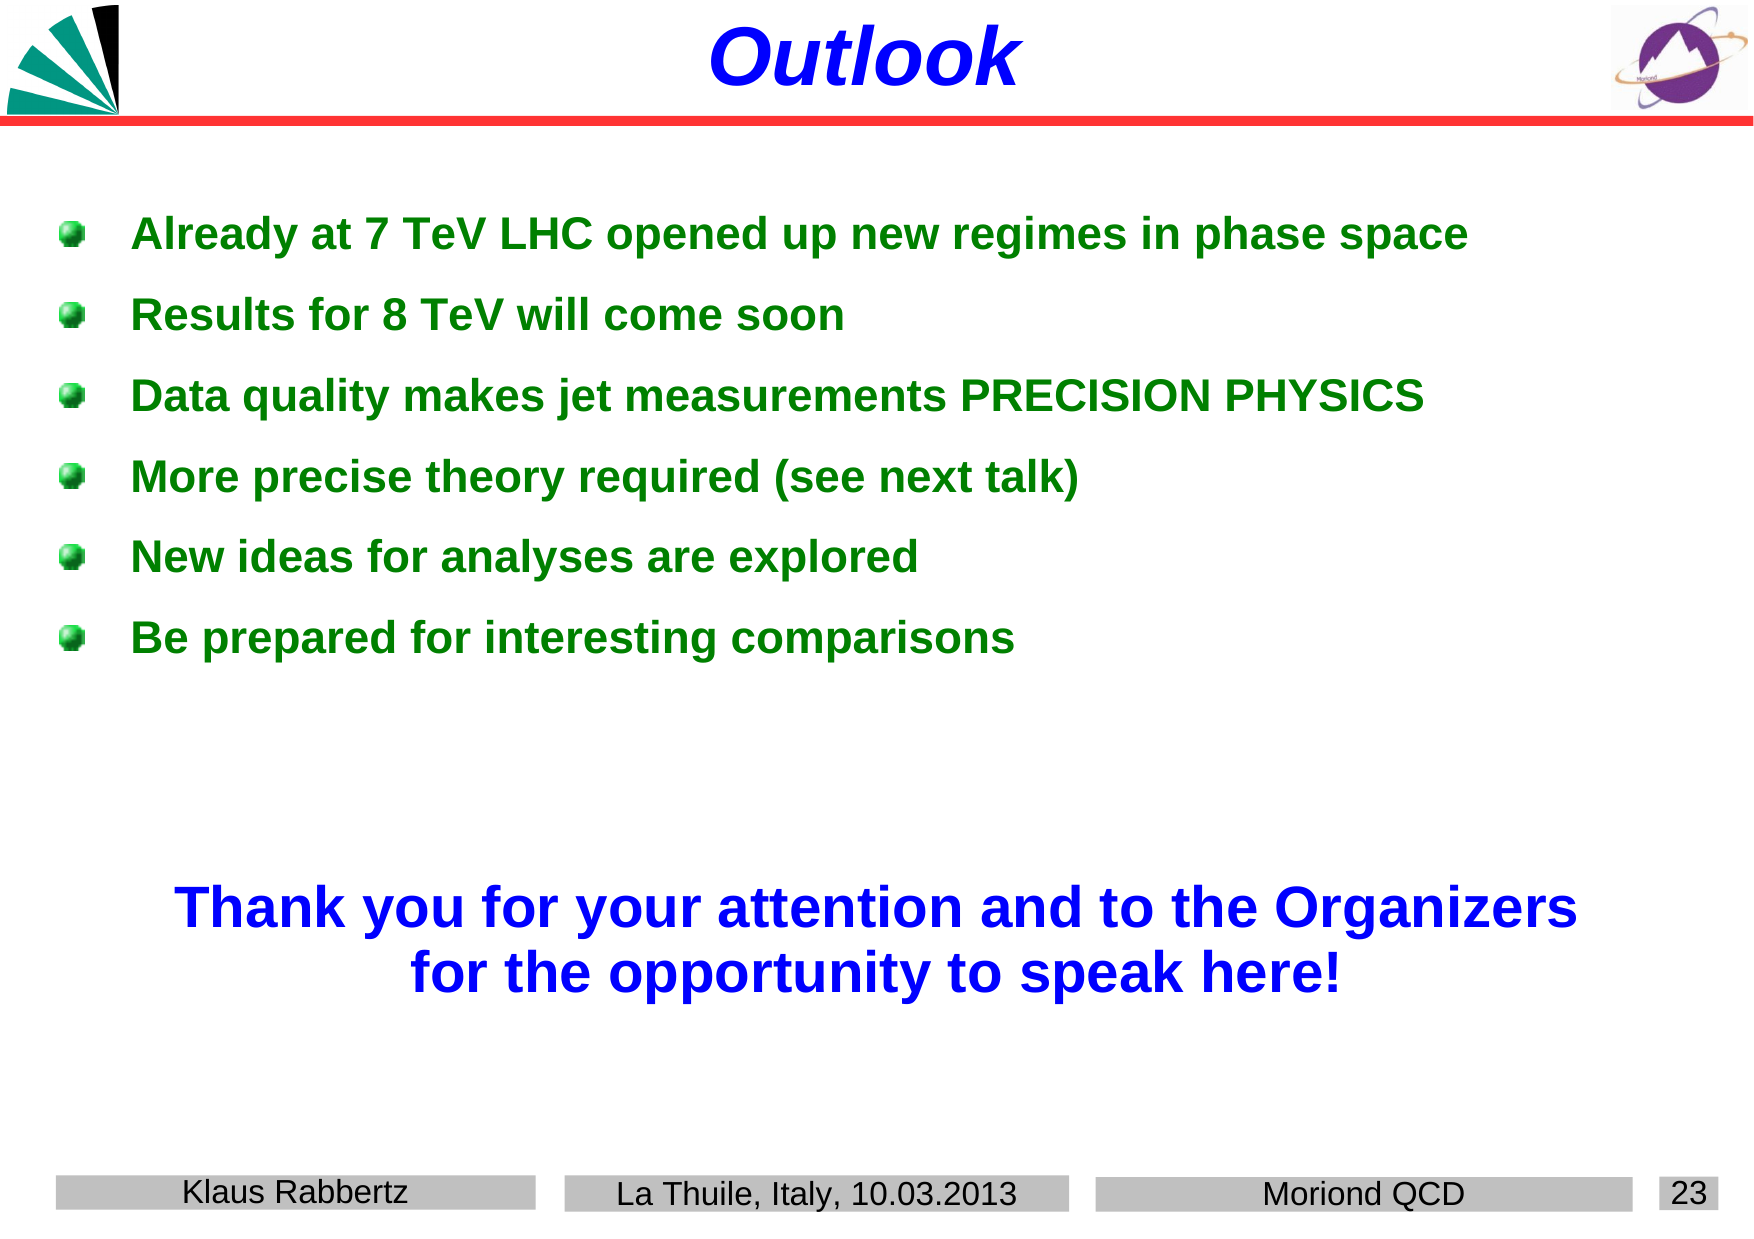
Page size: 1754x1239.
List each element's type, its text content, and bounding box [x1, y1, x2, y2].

picture [7, 5, 119, 116]
picture [1611, 5, 1748, 110]
text_box Thank you for your attention and to the Organizers for the opportunity to speak here! [162, 868, 1591, 1011]
list Already at 7 TeV LHC opened up new regimes in phase space Results for 8 TeV will come soon Data quality makes jet measurements PRECISION PHYSICS More precise theory required (see next talk) New ideas for analyses are explored Be prepared for interesting comparisons [47, 208, 1731, 718]
title Outlook [123, 0, 1606, 114]
